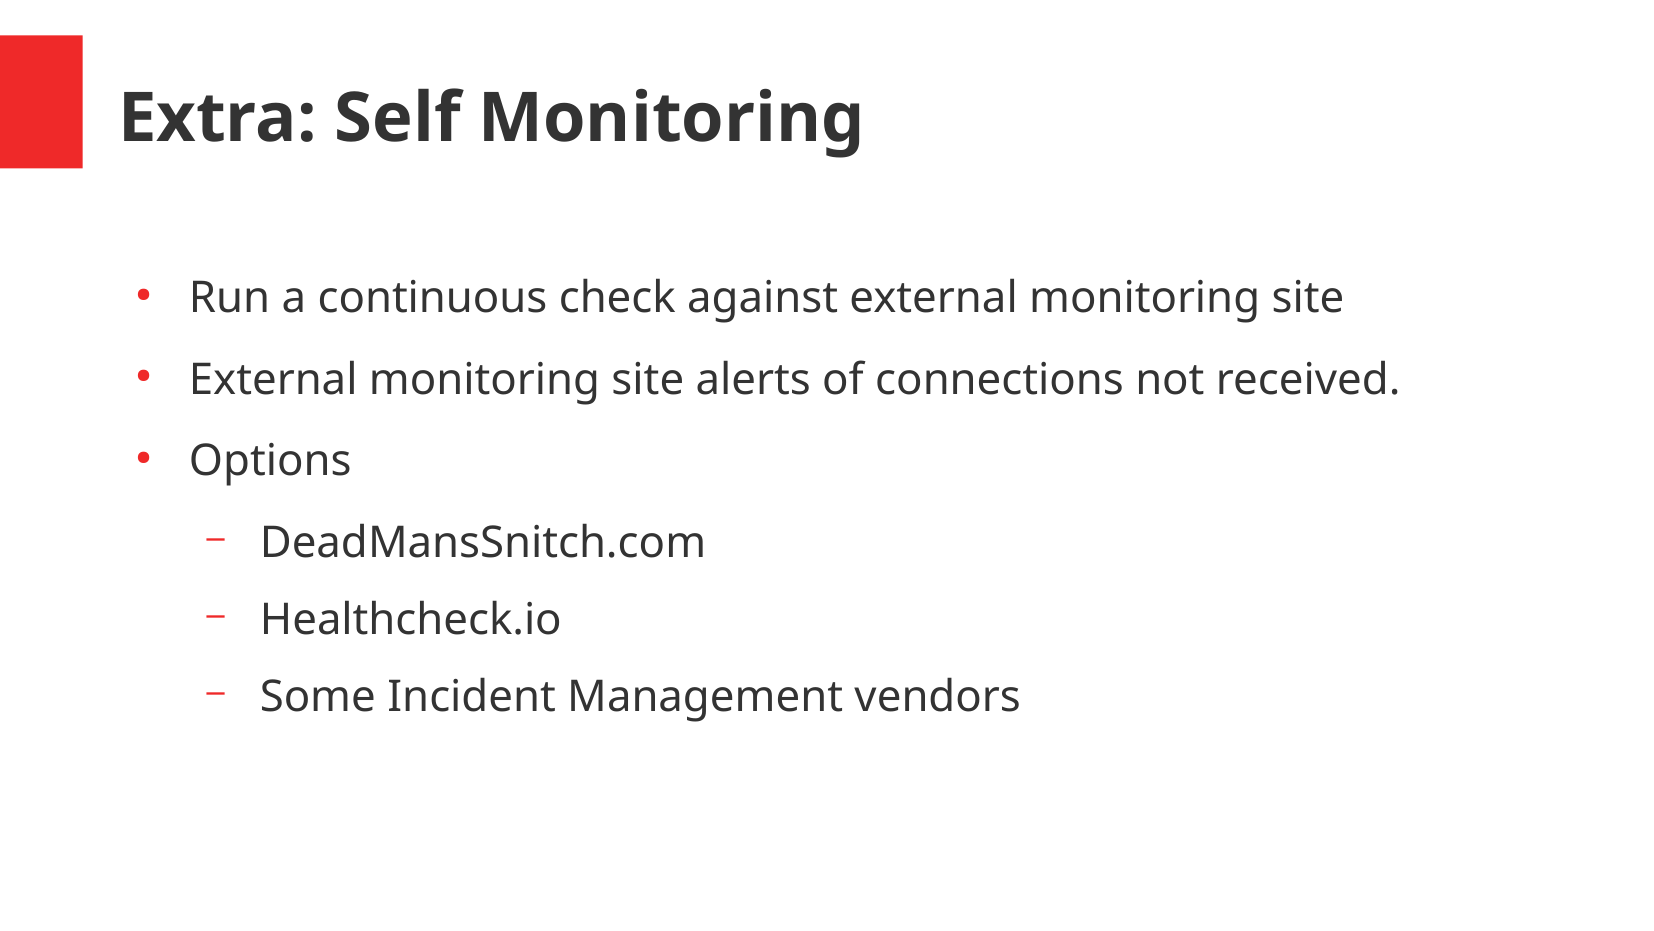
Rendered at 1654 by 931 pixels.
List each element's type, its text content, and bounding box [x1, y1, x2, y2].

list Run a continuous check against external monitoring site External monitoring site alerts of connections not received. Options DeadMansSnitch.com Healthcheck.io Some Incident Management vendors [118, 265, 1536, 806]
title Extra: Self Monitoring [118, 37, 1571, 193]
